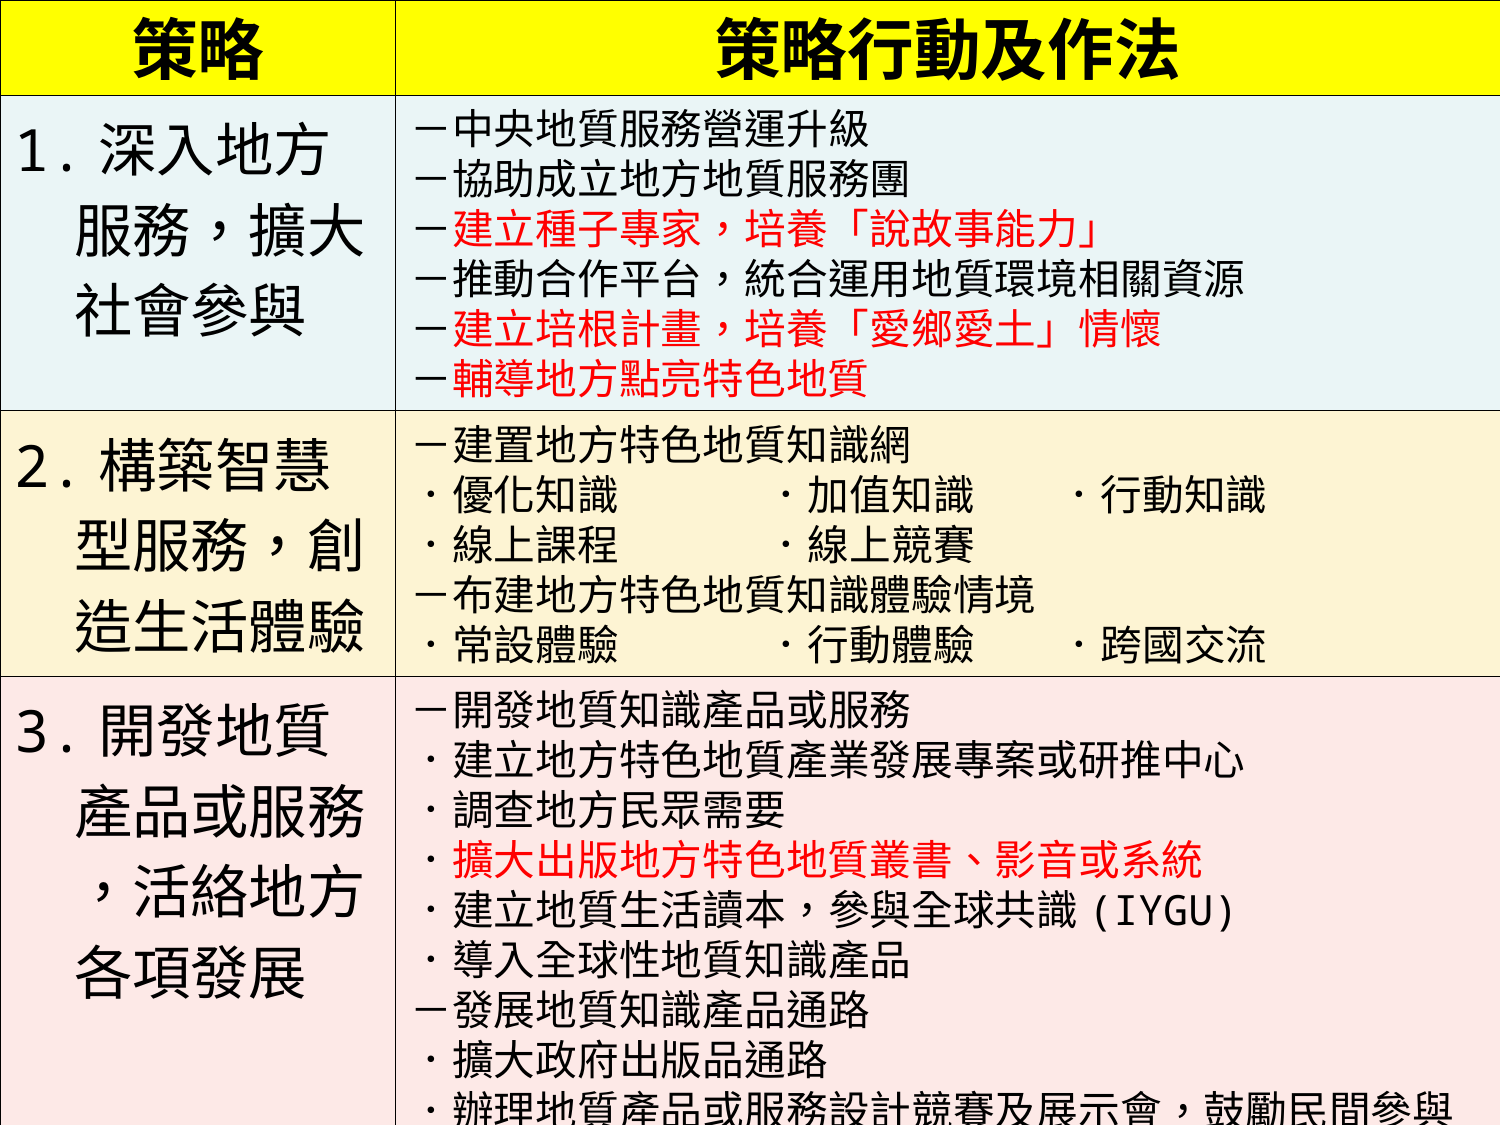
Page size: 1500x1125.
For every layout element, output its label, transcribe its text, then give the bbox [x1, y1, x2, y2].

table_cell 1.深入地方服務，擴大社會參與 [1, 96, 395, 410]
table_cell －建置地方特色地質知識網 ．優化知識 ．加值知識 ．行動知識 ．線上課程 ．線上競賽 －布建地方特色地質知識體驗情境 ．常設體驗 ．行動體驗 ．跨國交流 [396, 411, 1500, 676]
table_header 策略 [1, 1, 395, 95]
table_cell 3.開發地質產品或服務，活絡地方各項發展 [1, 677, 395, 1125]
table_header 策略行動及作法 [396, 1, 1500, 95]
table_cell －開發地質知識產品或服務 ．建立地方特色地質產業發展專案或研推中心 ．調查地方民眾需要 ．擴大出版地方特色地質叢書、影音或系統 ．建立地質生活讀本，參與全球共識(IYGU) ．導入全球性地質知識產品 －發展地質知識產品通路 ．擴大政府出版品通路 ．辦理地質產品或服務設計競賽及展示會，鼓勵民間參與 [396, 677, 1500, 1125]
table_cell 2.構築智慧型服務，創造生活體驗 [1, 411, 395, 676]
table_cell －中央地質服務營運升級 －協助成立地方地質服務團 －建立種子專家，培養「說故事能力」 －推動合作平台，統合運用地質環境相關資源 －建立培根計畫，培養「愛鄉愛土」情懷 －輔導地方點亮特色地質 [396, 96, 1500, 410]
